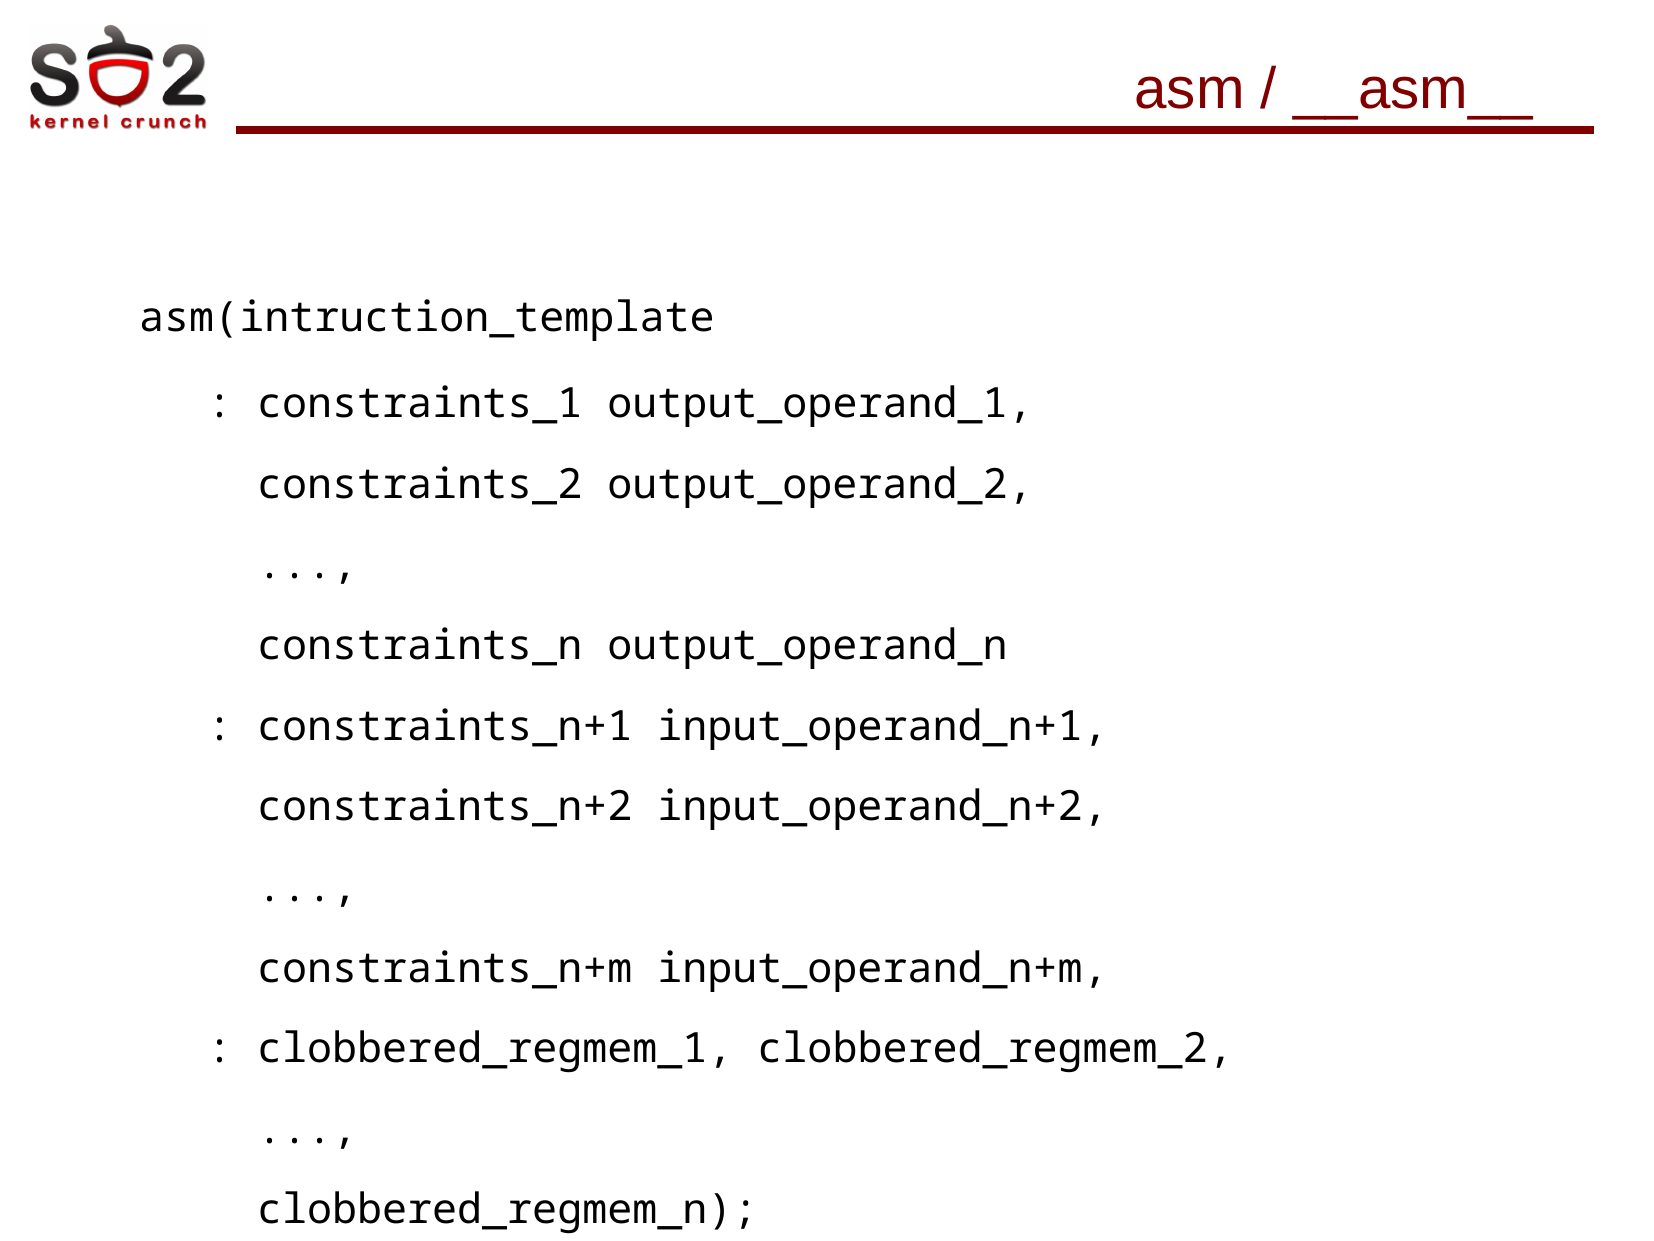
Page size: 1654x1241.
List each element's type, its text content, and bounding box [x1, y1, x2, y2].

title asm / __asm__ [121, 0, 1534, 178]
picture [29, 23, 121, 130]
list asm(intruction_template : constraints_1 output_operand_1, constraints_2 output_operand_2, ..., constraints_n output_operand_n : constraints_n+1 input_operand_n+1, constraints_n+2 input_operand_n+2, ..., constraints_n+m input_operand_n+m, : clobbered_regmem_1, clobbered_regmem_2, ..., clobbered_regmem_n); [121, 292, 1534, 1231]
